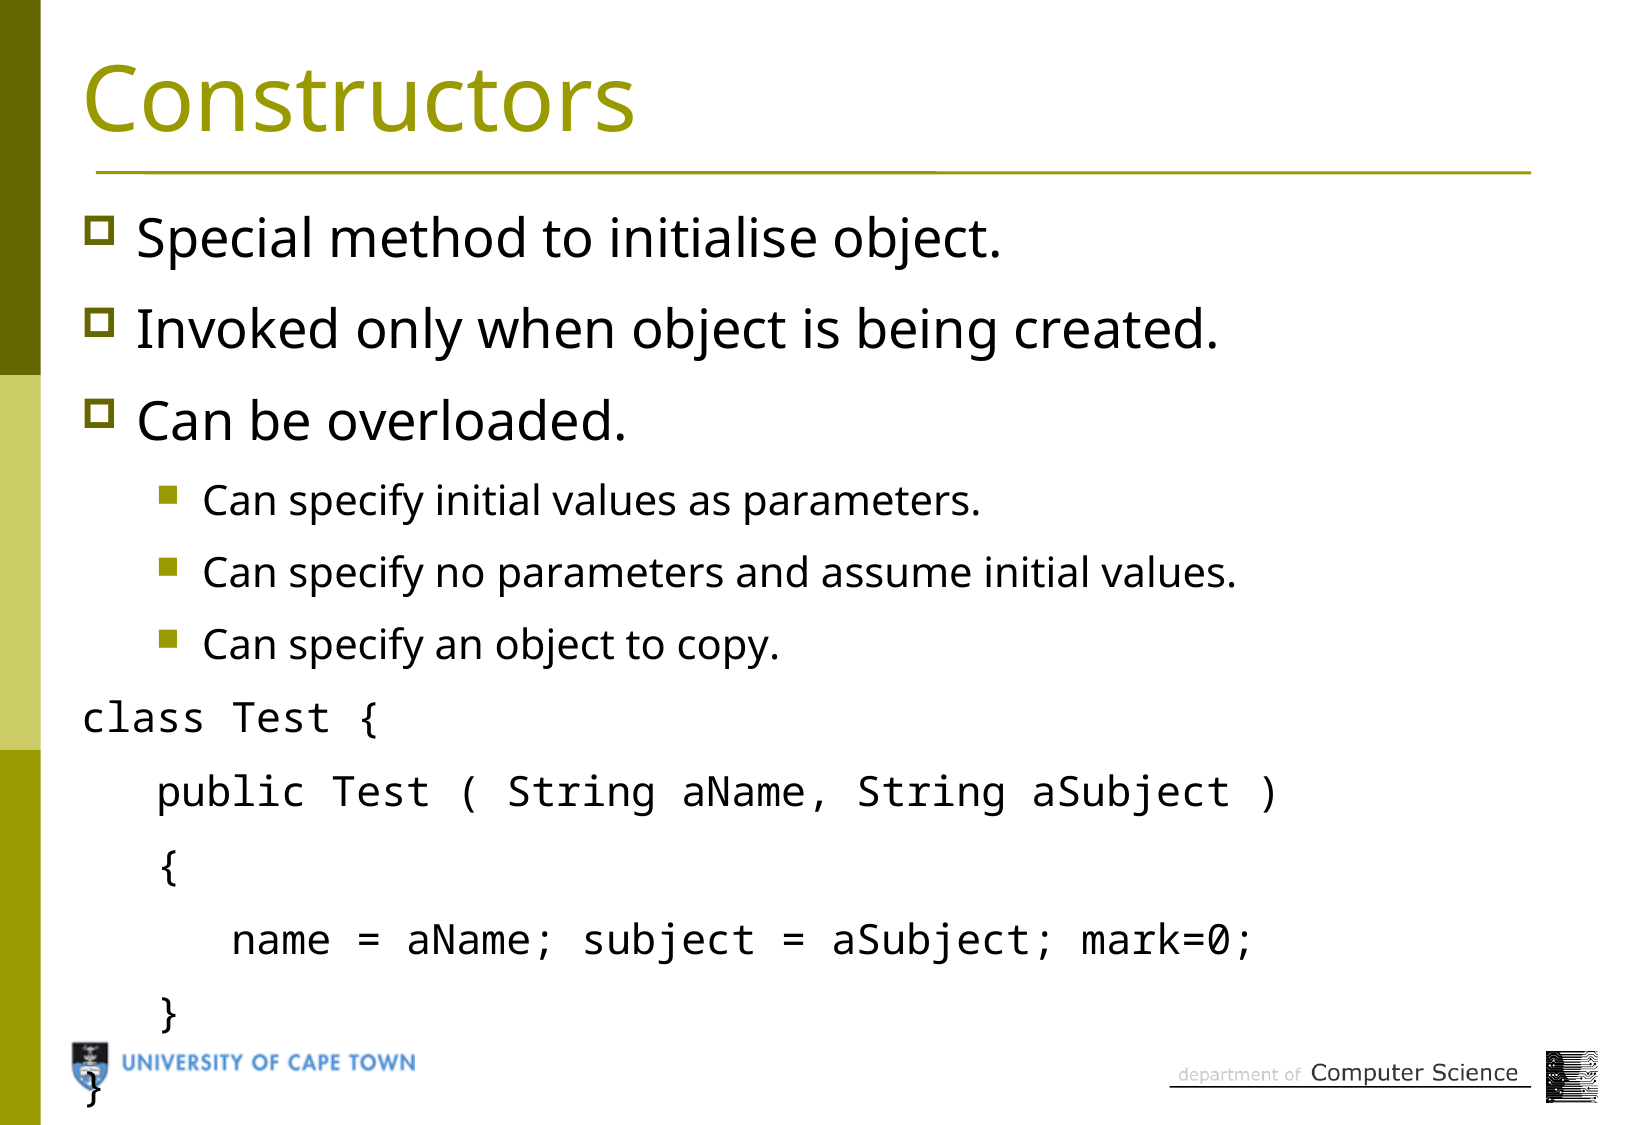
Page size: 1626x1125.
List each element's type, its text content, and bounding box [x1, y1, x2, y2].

list Special method to initialise object. Invoked only when object is being created. Can be overloaded. Can specify initial values as parameters. Can specify no parameters and assume initial values. Can specify an object to copy. class Test { public Test ( String aName, String aSubject ) { name = aName; subject = aSubject; mark=0; } } [81, 196, 1543, 1018]
title Constructors [81, 36, 1543, 165]
picture [61, 1024, 415, 1103]
picture [1169, 1043, 1532, 1091]
picture [1546, 1051, 1598, 1103]
